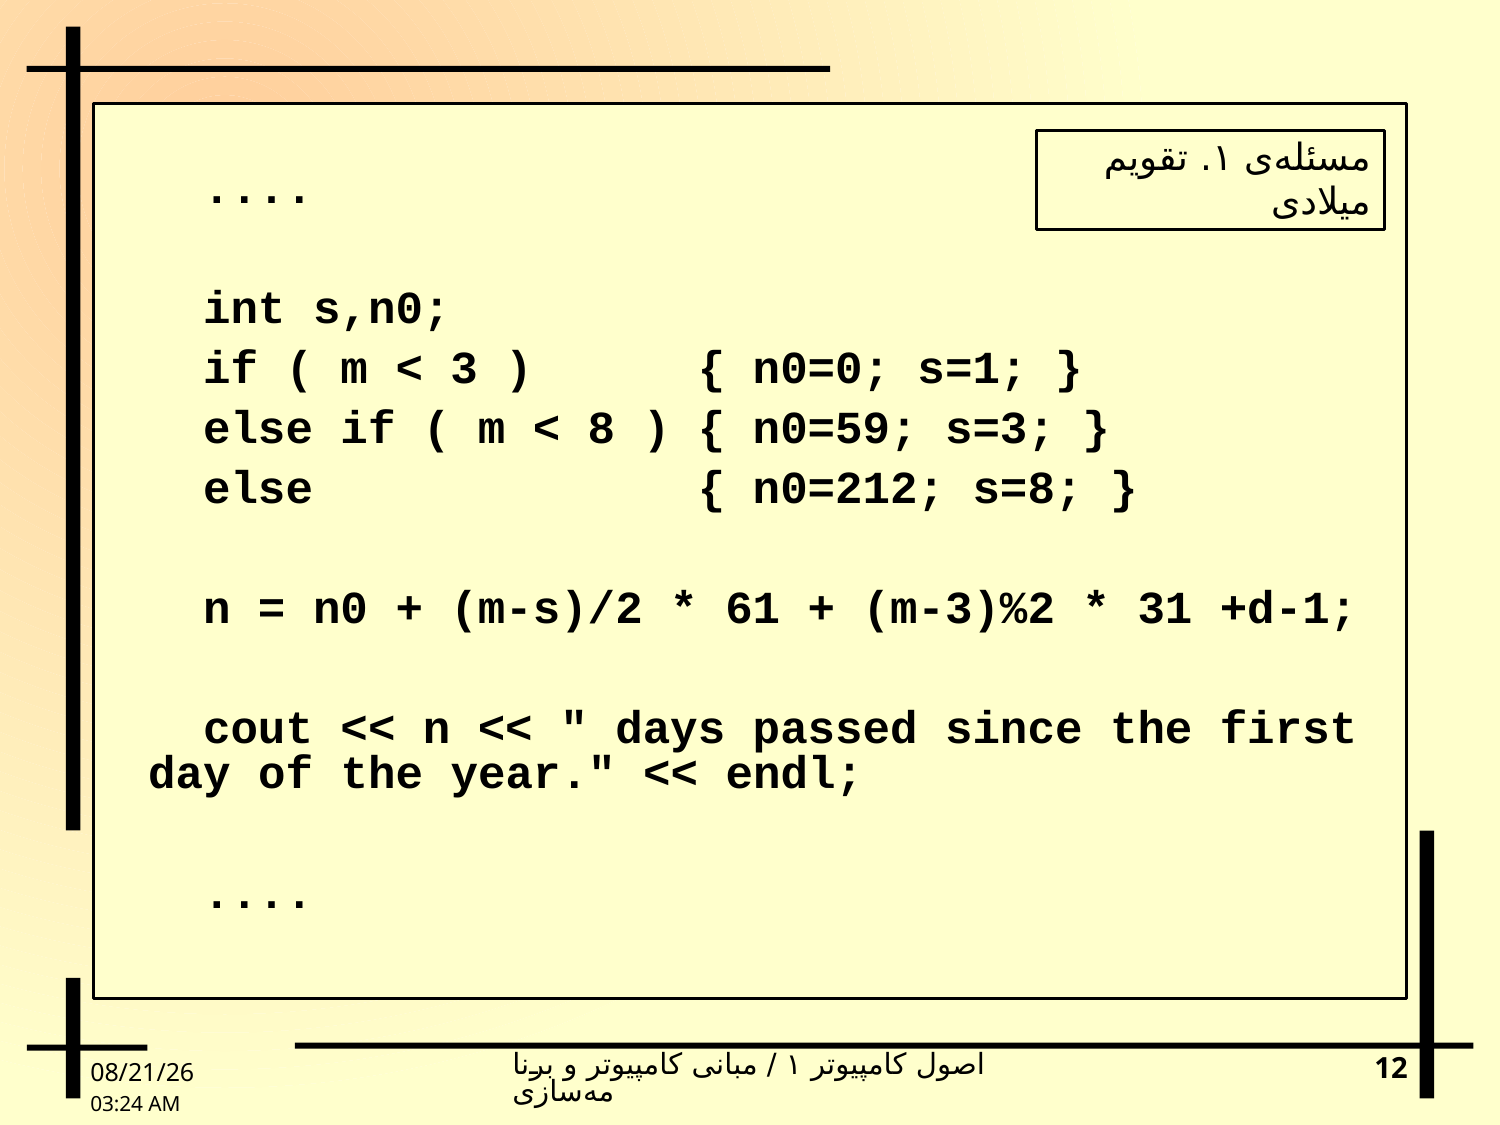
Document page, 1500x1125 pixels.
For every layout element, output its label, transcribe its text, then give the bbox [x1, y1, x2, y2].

text_box مسئله‌ی ۱. تقویم میلادی [1036, 130, 1385, 204]
list .... int s,n0; if ( m < 3 ) { n0=0; s=1; } else if ( m < 8 ) { n0=59; s=3; } else { n0=212; s=8; } n = n0 + (m-s)/2 * 61 + (m-3)%2 * 31 +d-1; cout << n << " days passed since the first day of the year." << endl; .... [93, 103, 1407, 999]
